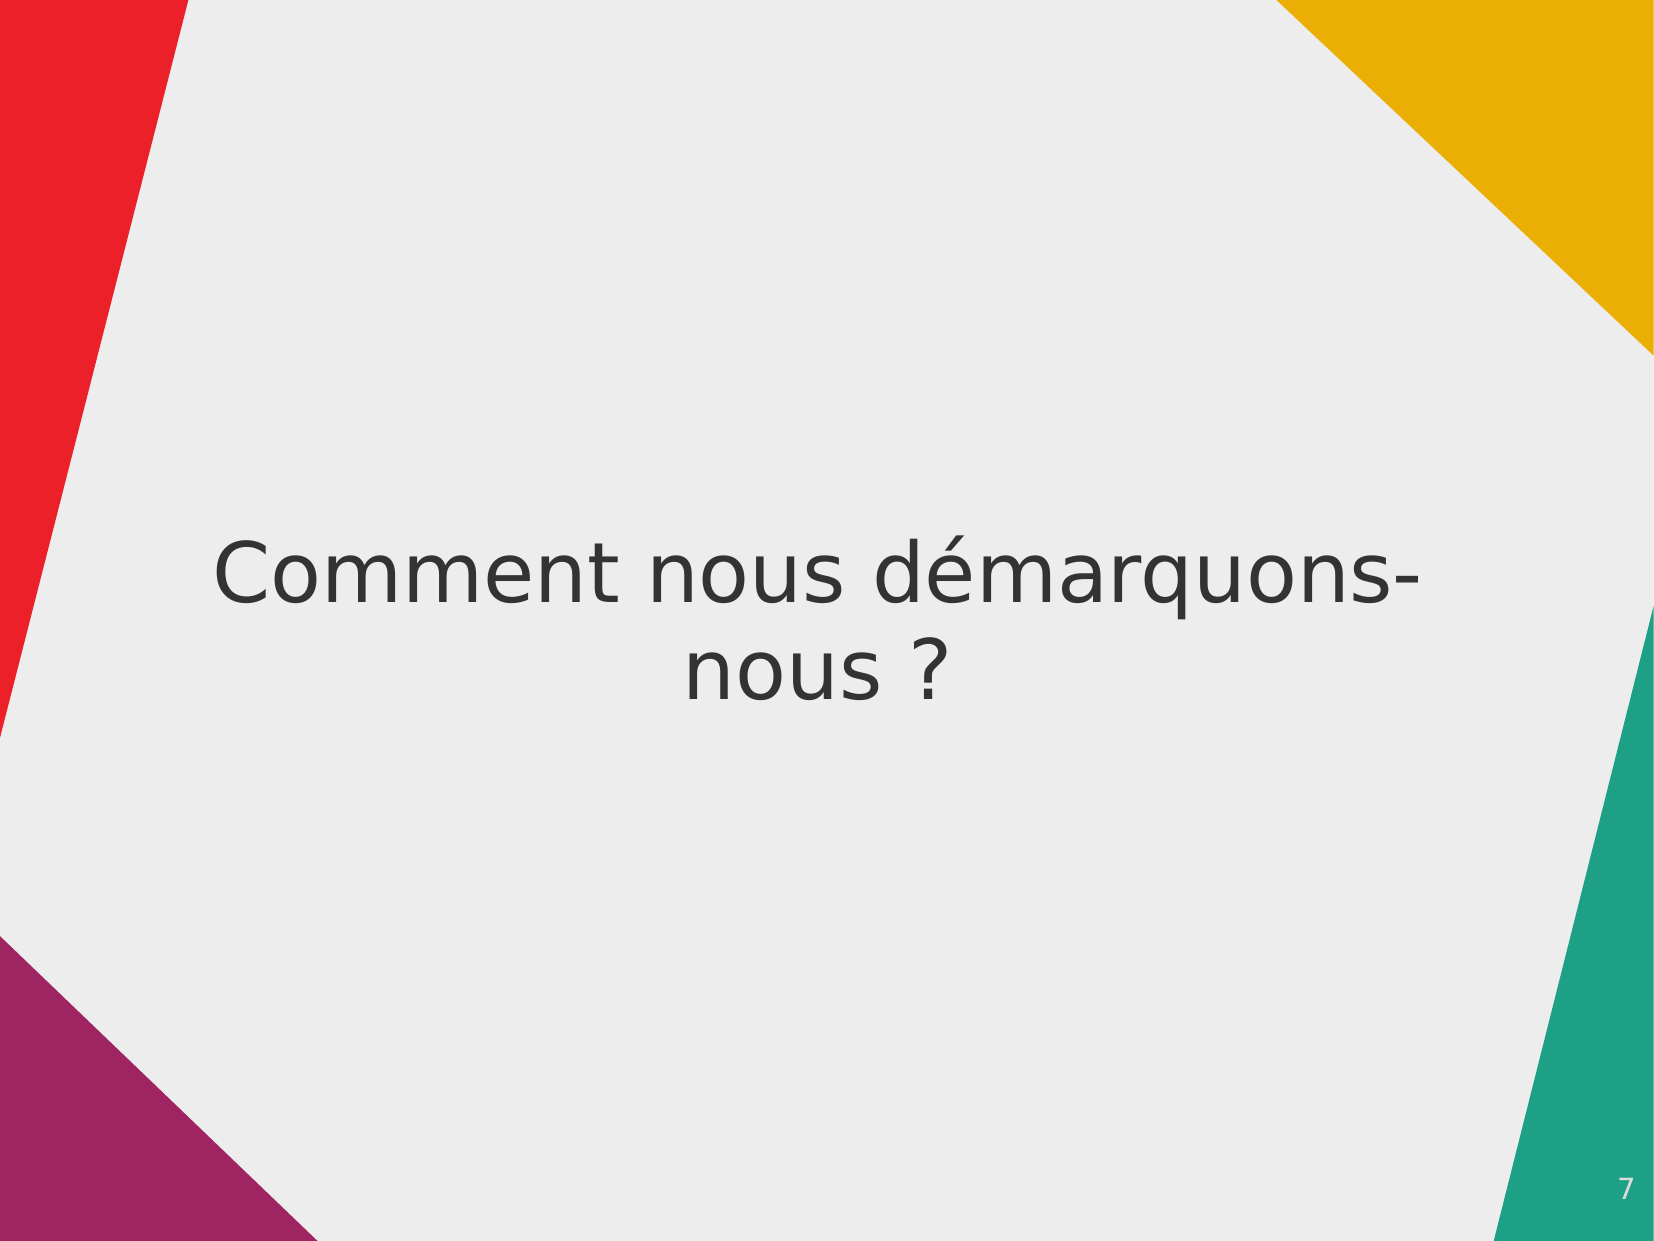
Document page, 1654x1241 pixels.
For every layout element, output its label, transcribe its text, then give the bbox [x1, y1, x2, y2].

title Comment nous démarquons-nous ? [106, 523, 1531, 721]
